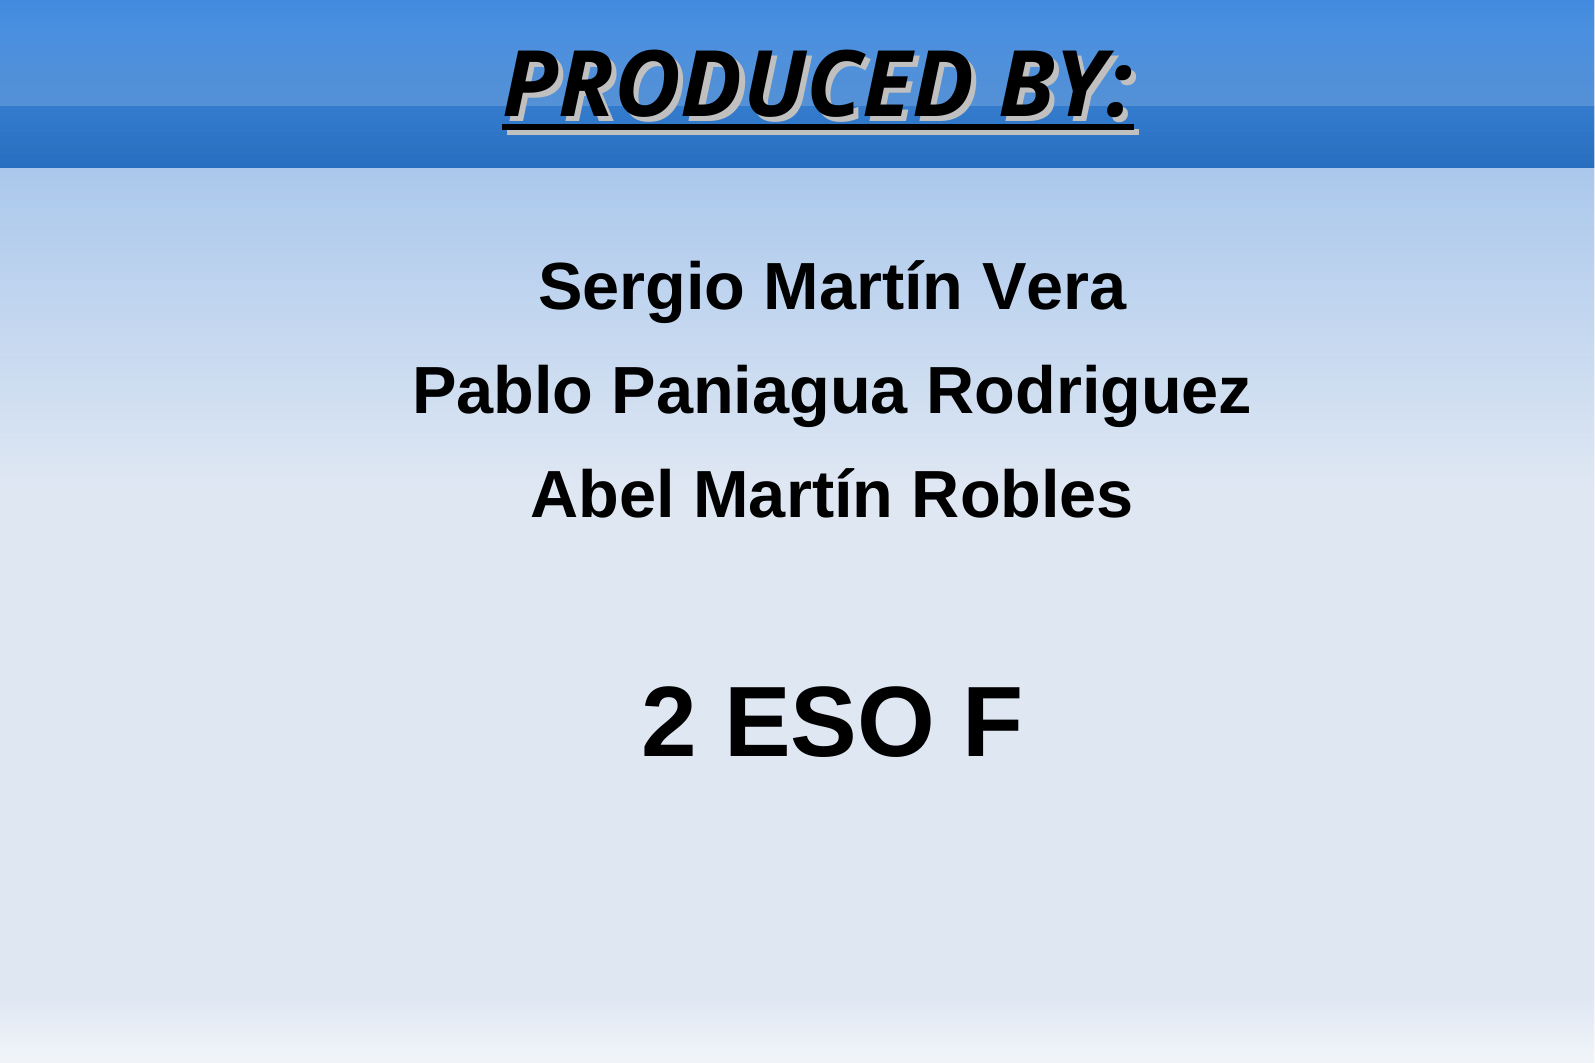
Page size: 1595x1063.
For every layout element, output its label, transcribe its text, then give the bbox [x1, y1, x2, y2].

picture [0, 0, 1595, 1063]
title PRODUCED BY: [100, 0, 1536, 163]
list Sergio Martín Vera Pablo Paniagua Rodriguez Abel Martín Robles 2 ESO F [79, 248, 1515, 936]
